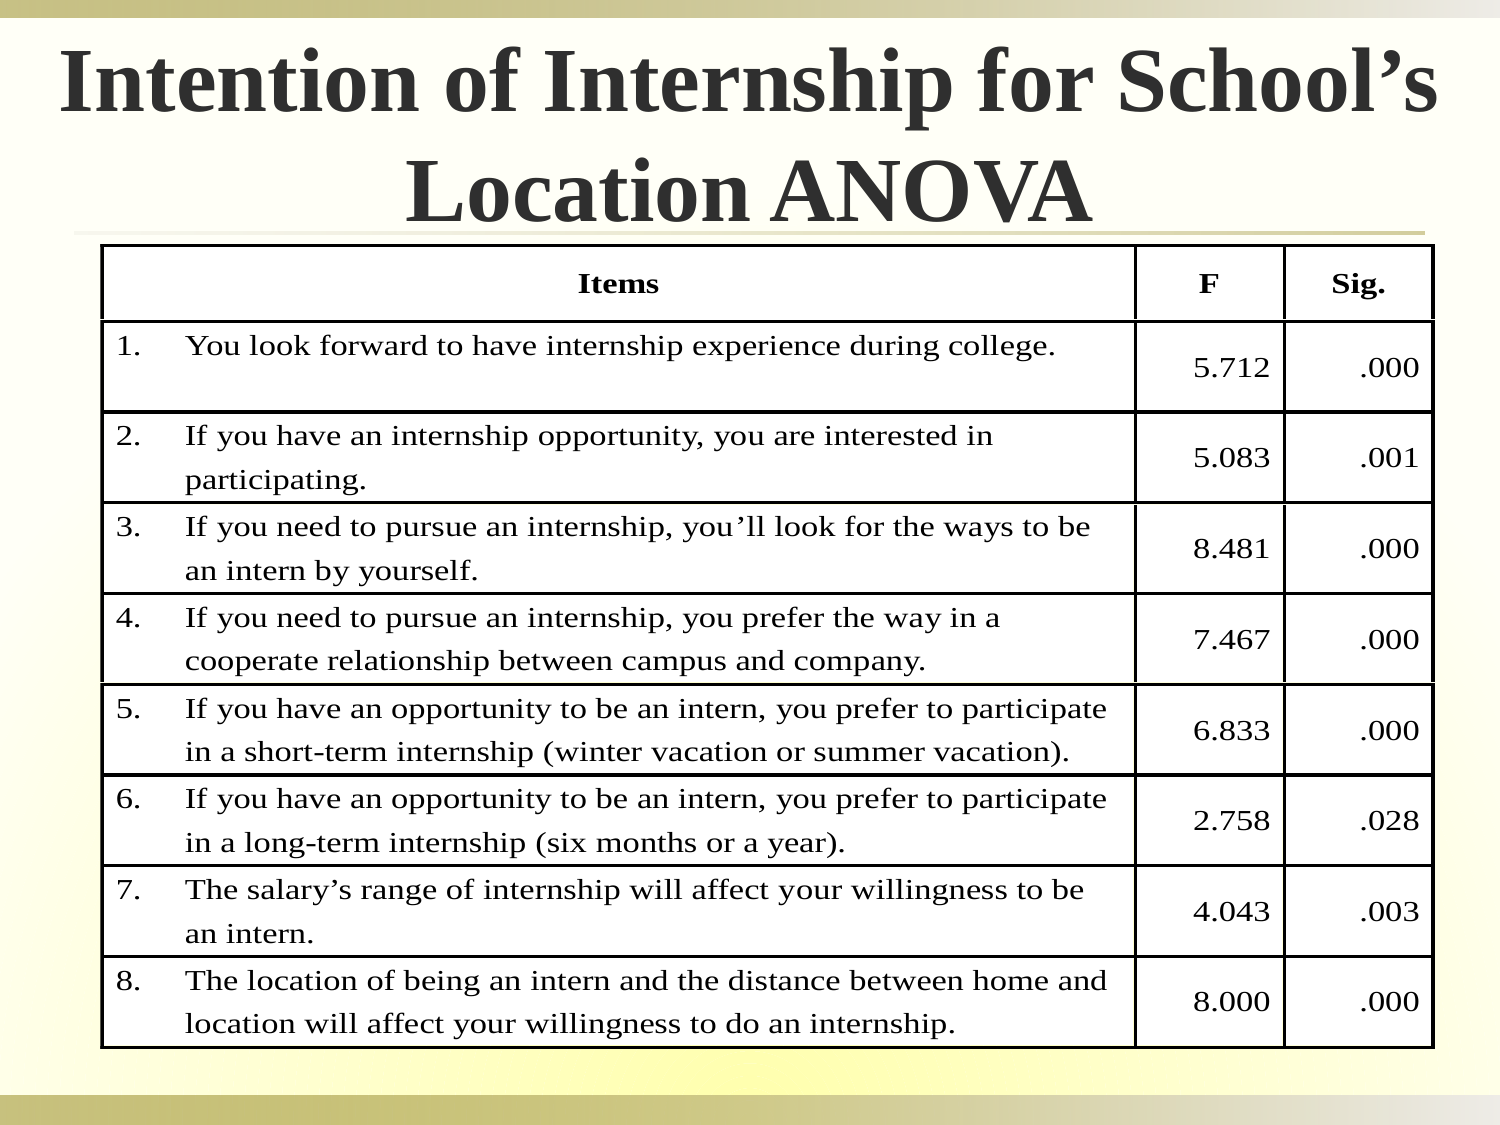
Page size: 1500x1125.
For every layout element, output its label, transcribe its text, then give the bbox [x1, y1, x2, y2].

title Intention of Internship for School’s Location ANOVA [0, 30, 1500, 229]
picture [100, 243, 1436, 1094]
